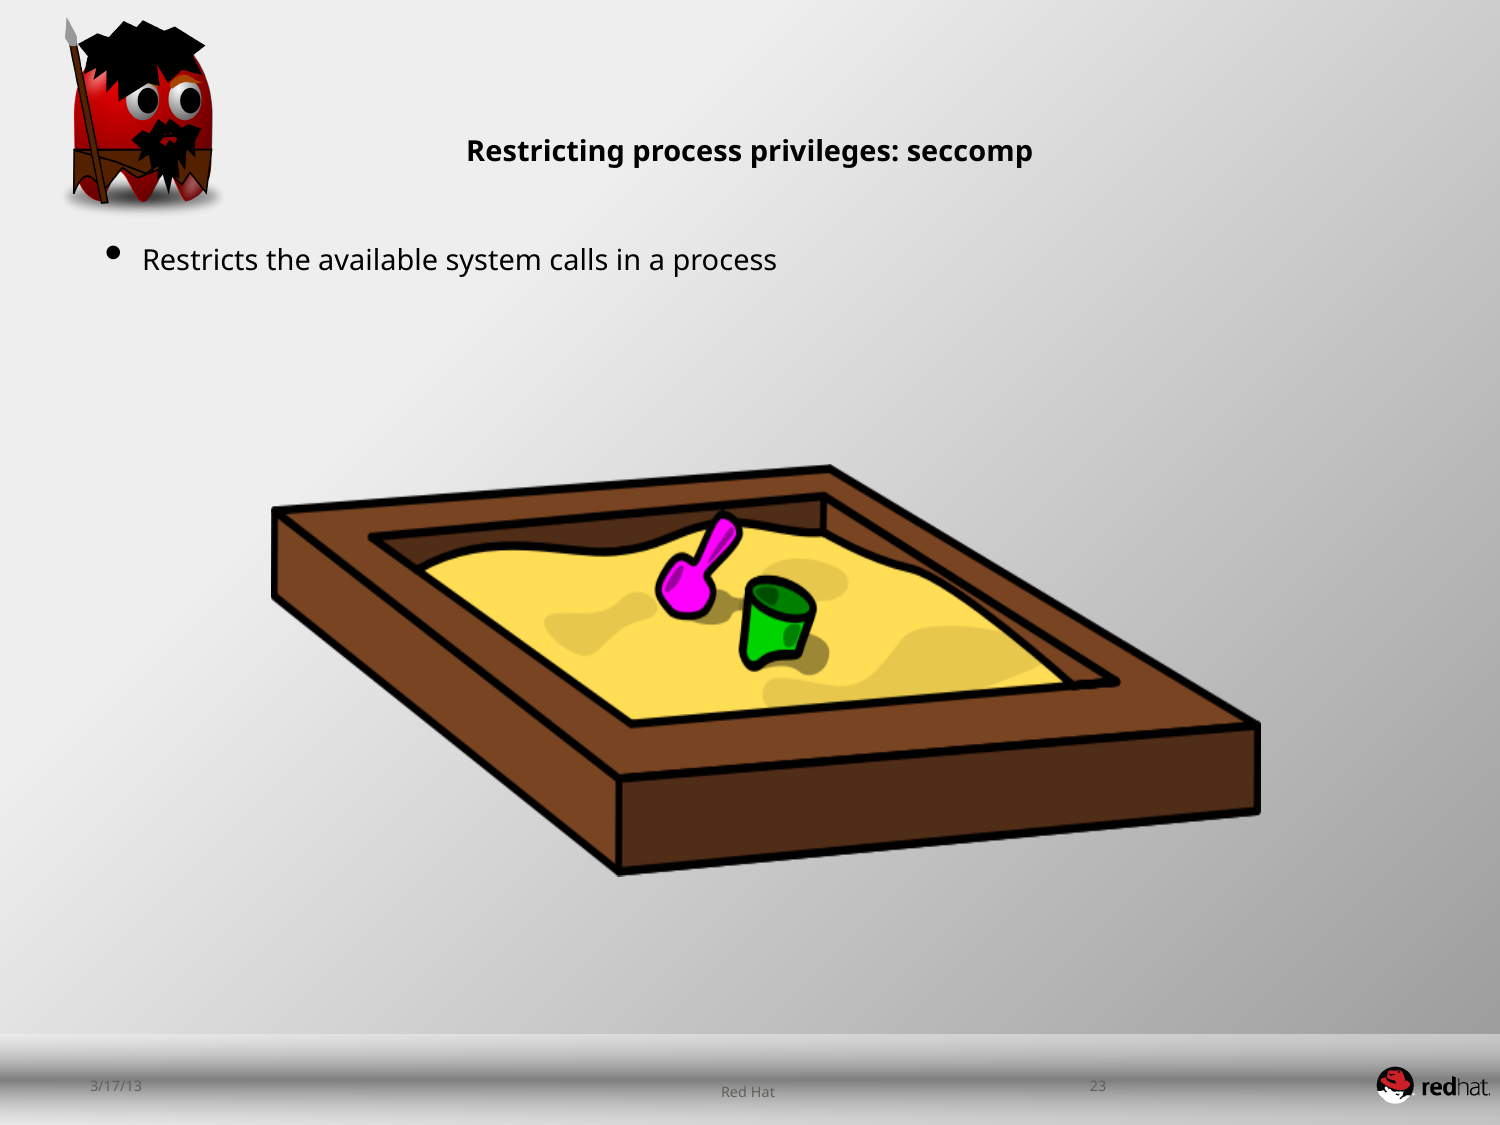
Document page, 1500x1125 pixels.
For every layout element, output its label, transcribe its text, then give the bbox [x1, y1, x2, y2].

picture [1364, 1057, 1500, 1110]
slide_number 3/17/13 [75, 1051, 425, 1112]
picture [271, 464, 1261, 877]
slide_number <number> [1074, 1051, 1337, 1112]
footer Red Hat [300, 1065, 1200, 1110]
list Restricts the available system calls in a process [74, 209, 1425, 1012]
title Restricting process privileges: seccomp [226, 22, 1426, 188]
picture [60, 14, 226, 219]
